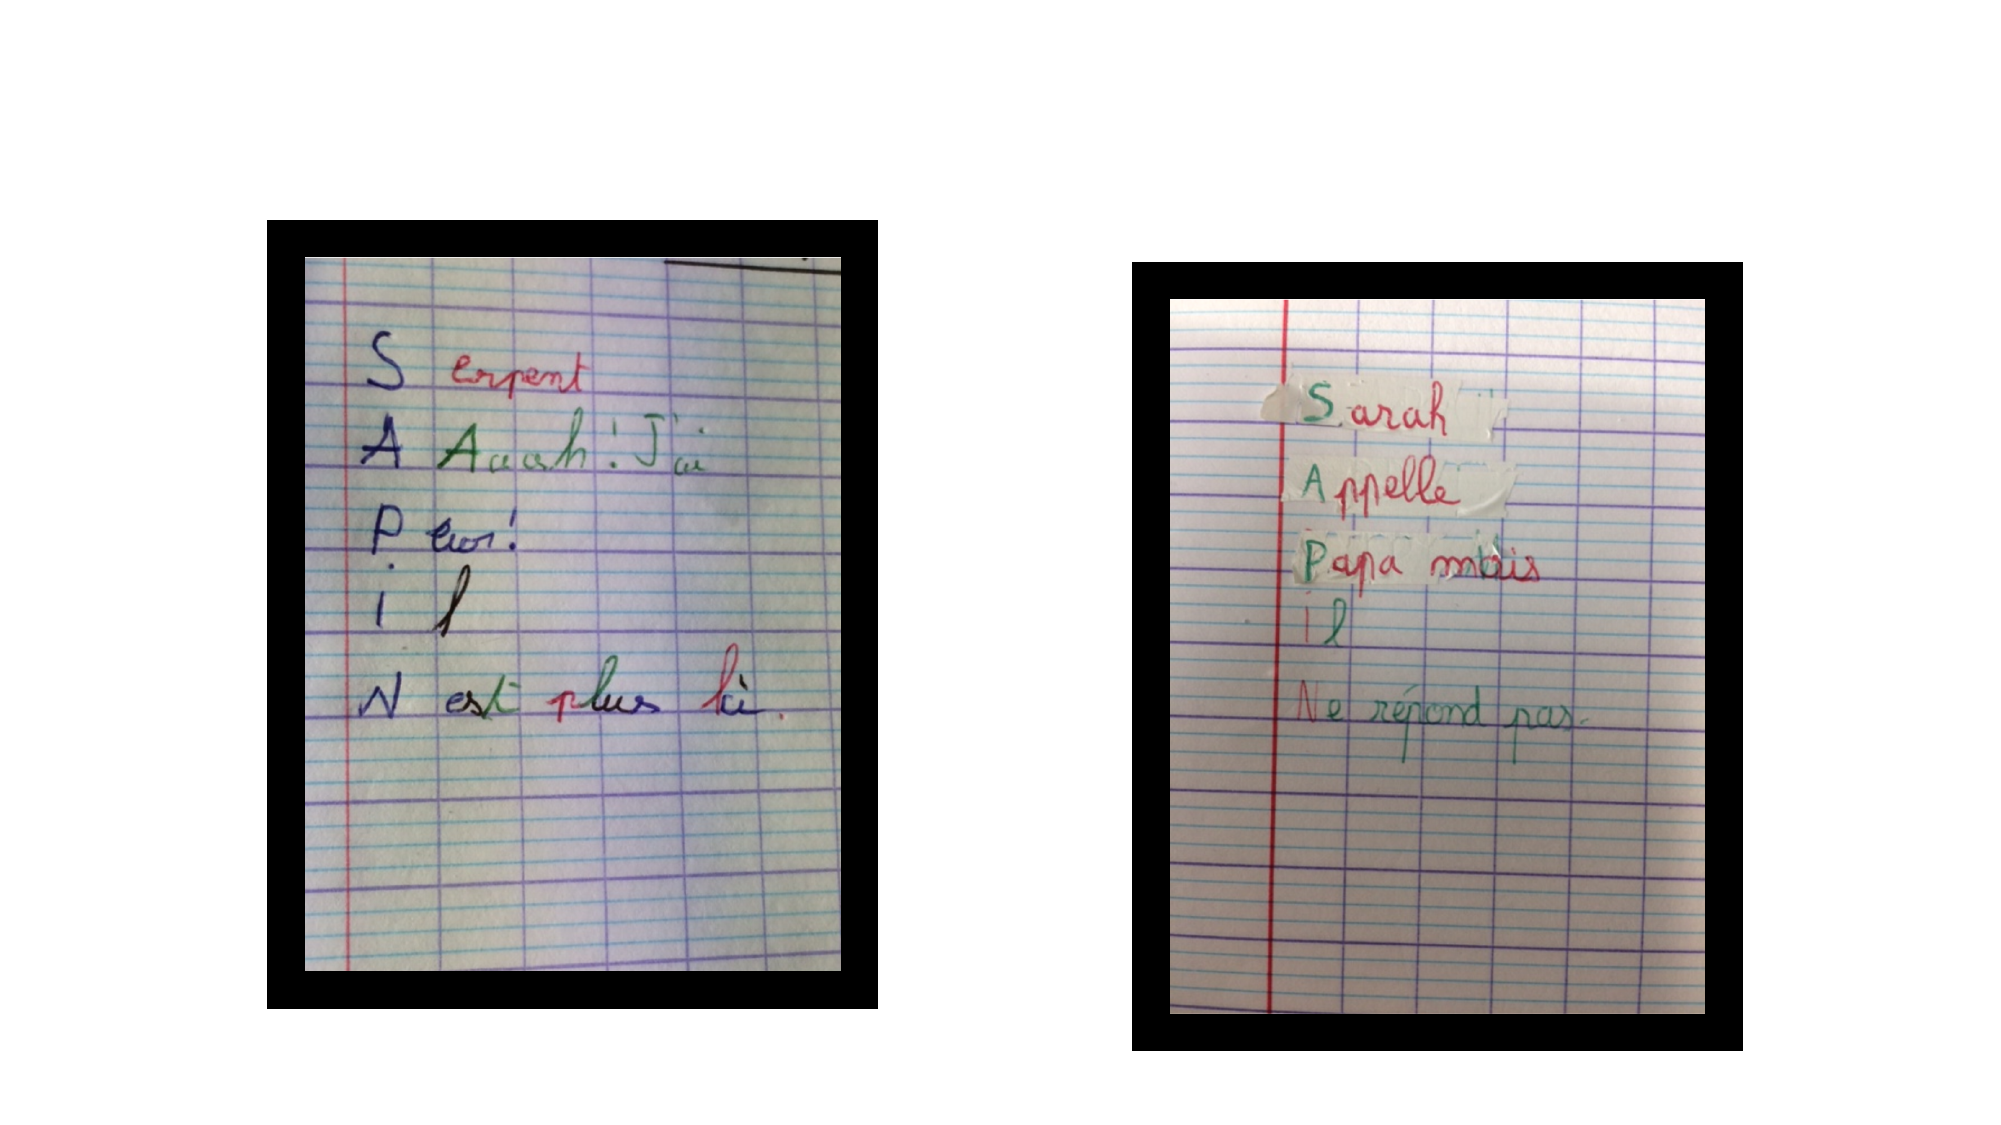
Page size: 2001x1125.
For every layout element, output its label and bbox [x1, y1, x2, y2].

picture [304, 257, 841, 972]
picture [1169, 299, 1706, 1014]
